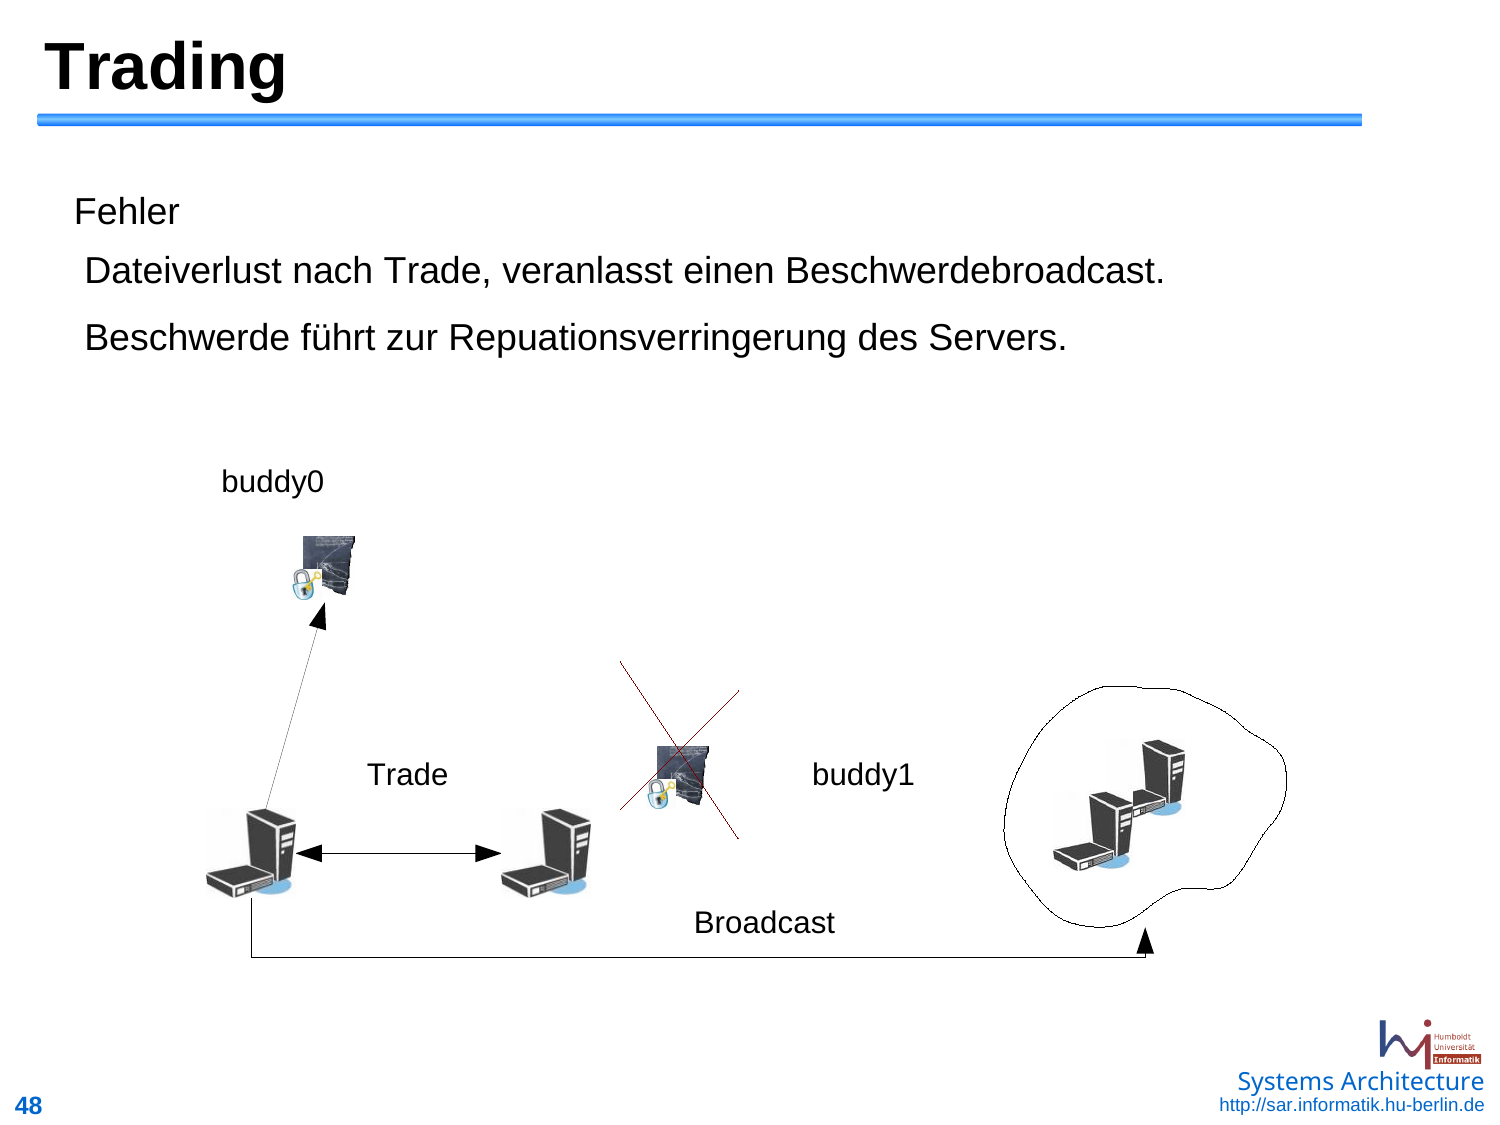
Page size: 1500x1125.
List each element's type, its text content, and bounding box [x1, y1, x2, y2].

picture [501, 808, 591, 898]
text_box Broadcast [679, 897, 851, 948]
text_box Trade [352, 750, 473, 800]
text_box buddy0 [206, 456, 340, 507]
title Trading [29, 20, 1500, 114]
picture [206, 808, 296, 898]
text_box Dateiverlust nach Trade, veranlasst einen Beschwerdebroadcast. [59, 242, 1190, 299]
picture [1376, 1016, 1483, 1071]
text_box buddy1 [797, 750, 930, 800]
picture [1053, 739, 1185, 871]
text_box Beschwerde führt zur Repuationsverringerung des Servers. [59, 308, 1092, 366]
picture [646, 746, 709, 810]
text_box Fehler [59, 183, 206, 240]
picture [291, 536, 355, 600]
